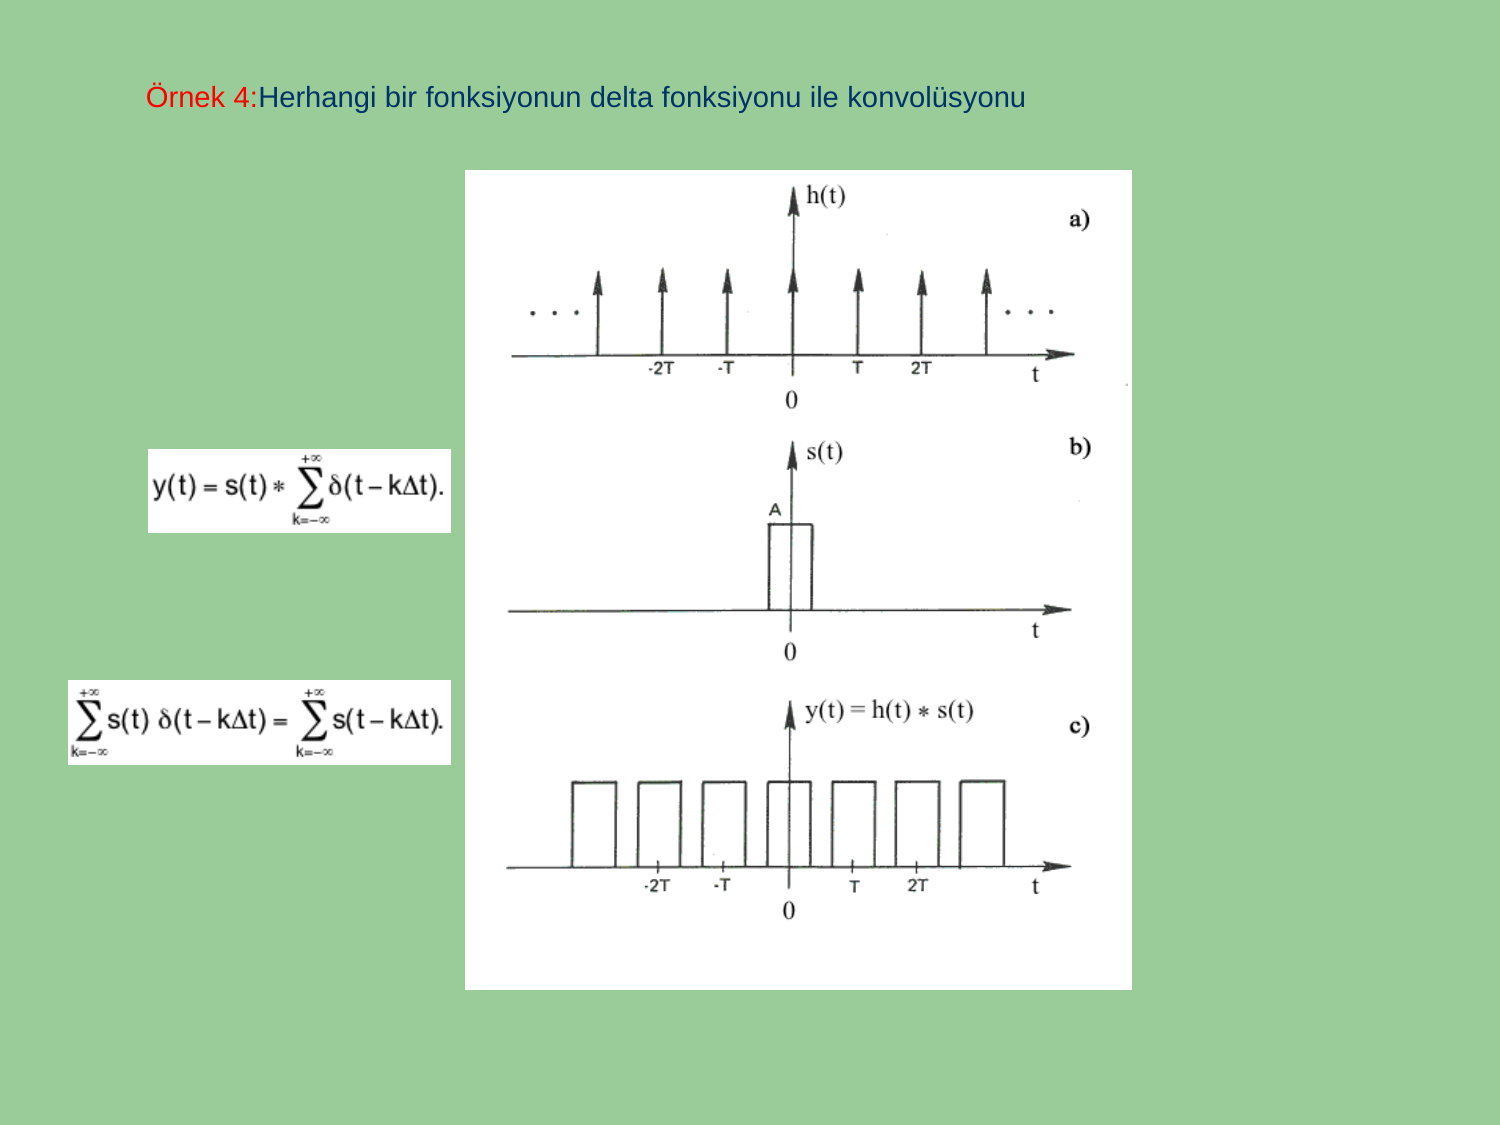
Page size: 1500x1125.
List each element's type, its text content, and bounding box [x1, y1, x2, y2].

picture [148, 449, 451, 533]
picture [68, 680, 451, 766]
picture [465, 170, 1132, 991]
list Örnek 4:Herhangi bir fonksiyonun delta fonksiyonu ile konvolüsyonu [75, 80, 1426, 127]
